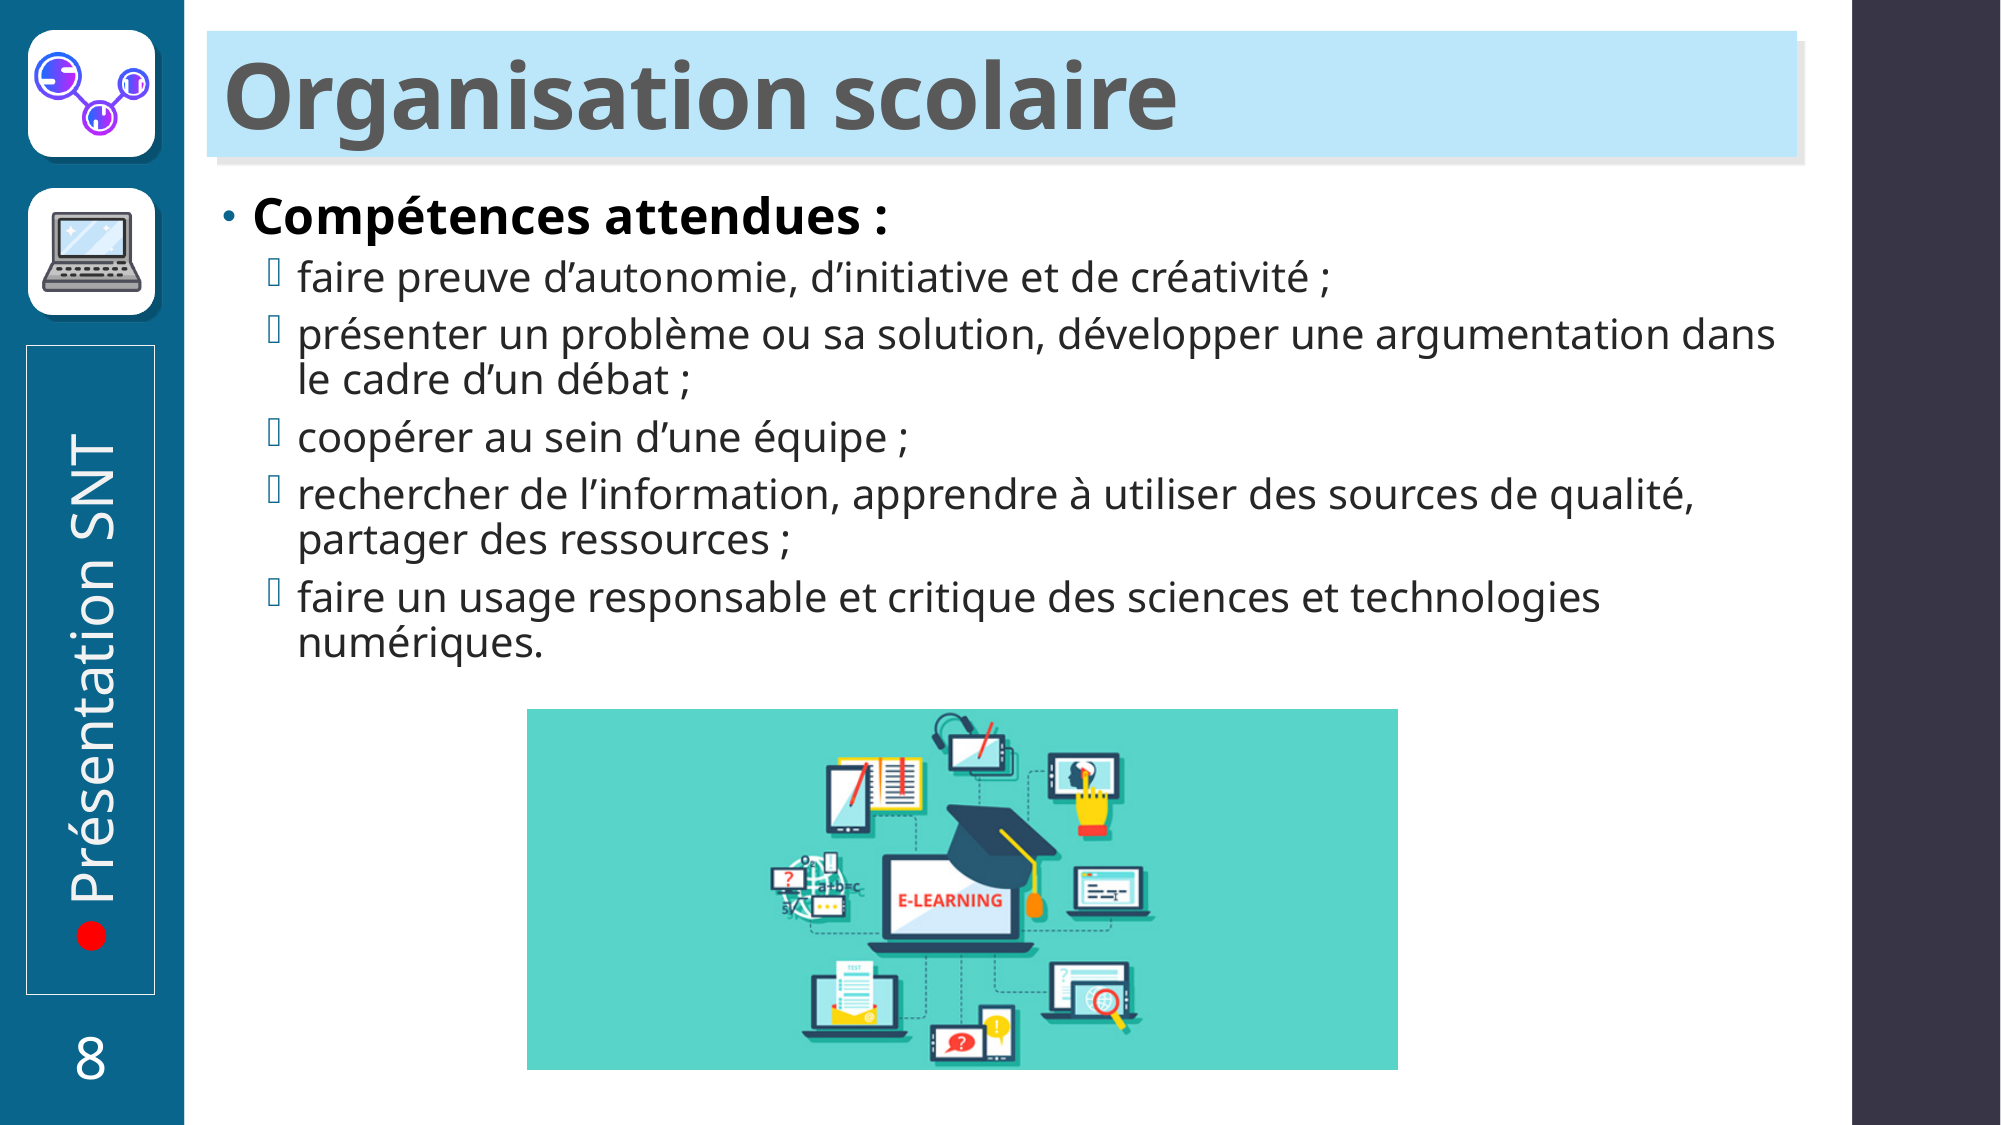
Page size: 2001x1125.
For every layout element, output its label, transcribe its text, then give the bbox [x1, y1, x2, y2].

list Compétences attendues : faire preuve d’autonomie, d’initiative et de créativité ; présenter un problème ou sa solution, développer une argumentation dans le cadre d’un débat ; coopérer au sein d’une équipe ; rechercher de l’information, apprendre à utiliser des sources de qualité, partager des ressources ; faire un usage responsable et critique des sciences et technologies numériques. [206, 181, 1797, 1110]
title Organisation scolaire [206, 30, 1797, 157]
slide_number <numéro> [28, 1012, 155, 1110]
picture [527, 709, 1398, 1070]
footer Présentation SNT [26, 345, 155, 995]
picture [29, 31, 154, 156]
picture [29, 189, 154, 314]
